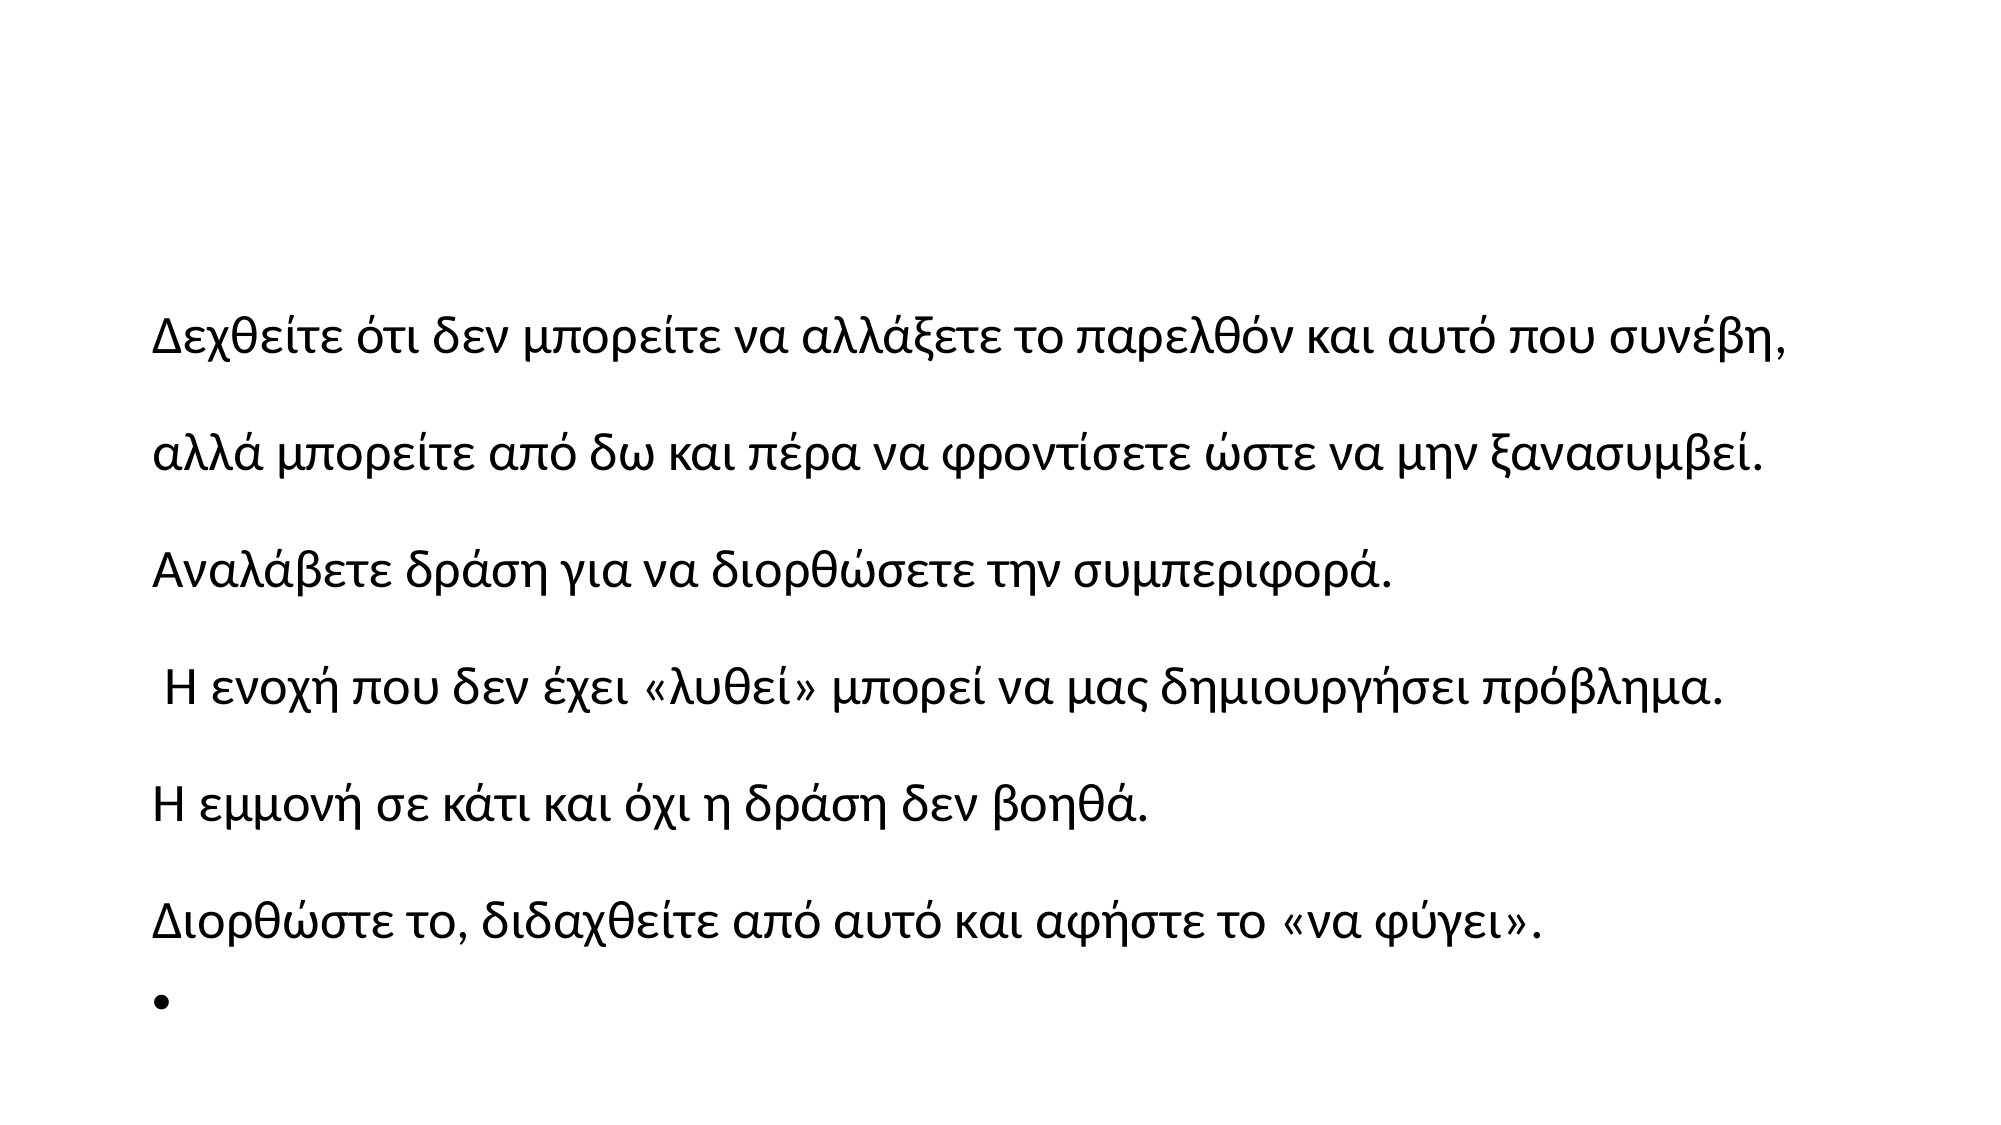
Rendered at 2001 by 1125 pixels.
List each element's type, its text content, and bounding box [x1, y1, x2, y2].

list Δεχθείτε ότι δεν μπορείτε να αλλάξετε το παρελθόν και αυτό που συνέβη, αλλά μπορείτε από δω και πέρα να φροντίσετε ώστε να μην ξανασυμβεί. Αναλάβετε δράση για να διορθώσετε την συμπεριφορά. Η ενοχή που δεν έχει «λυθεί» μπορεί να μας δημιουργήσει πρόβλημα. Η εμμονή σε κάτι και όχι η δράση δεν βοηθά. Διορθώστε το, διδαχθείτε από αυτό και αφήστε το «να φύγει». [137, 299, 1863, 1014]
